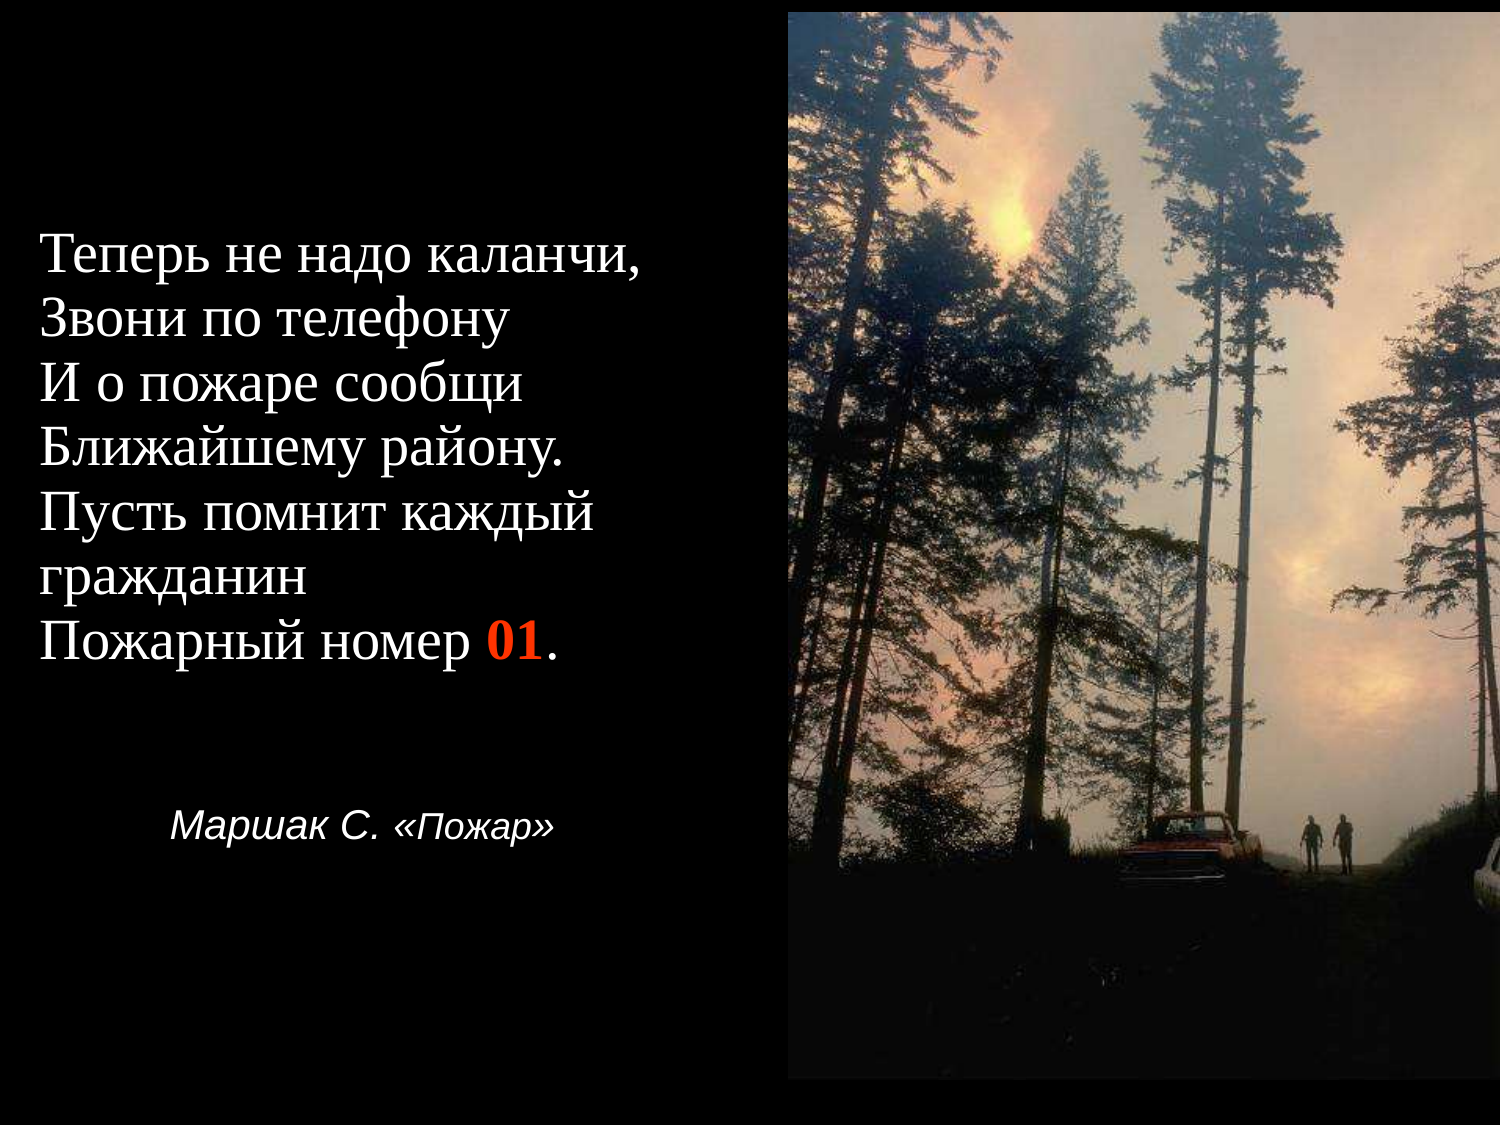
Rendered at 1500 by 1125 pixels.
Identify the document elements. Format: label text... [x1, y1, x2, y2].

text_box Теперь не надо каланчи, Звони по телефону И о пожаре сообщи Ближайшему району. Пусть помнит каждый гражданин Пожарный номер 01. [24, 212, 688, 680]
title Маршак С. «Пожар» [37, 789, 688, 906]
picture [788, 12, 1500, 1080]
